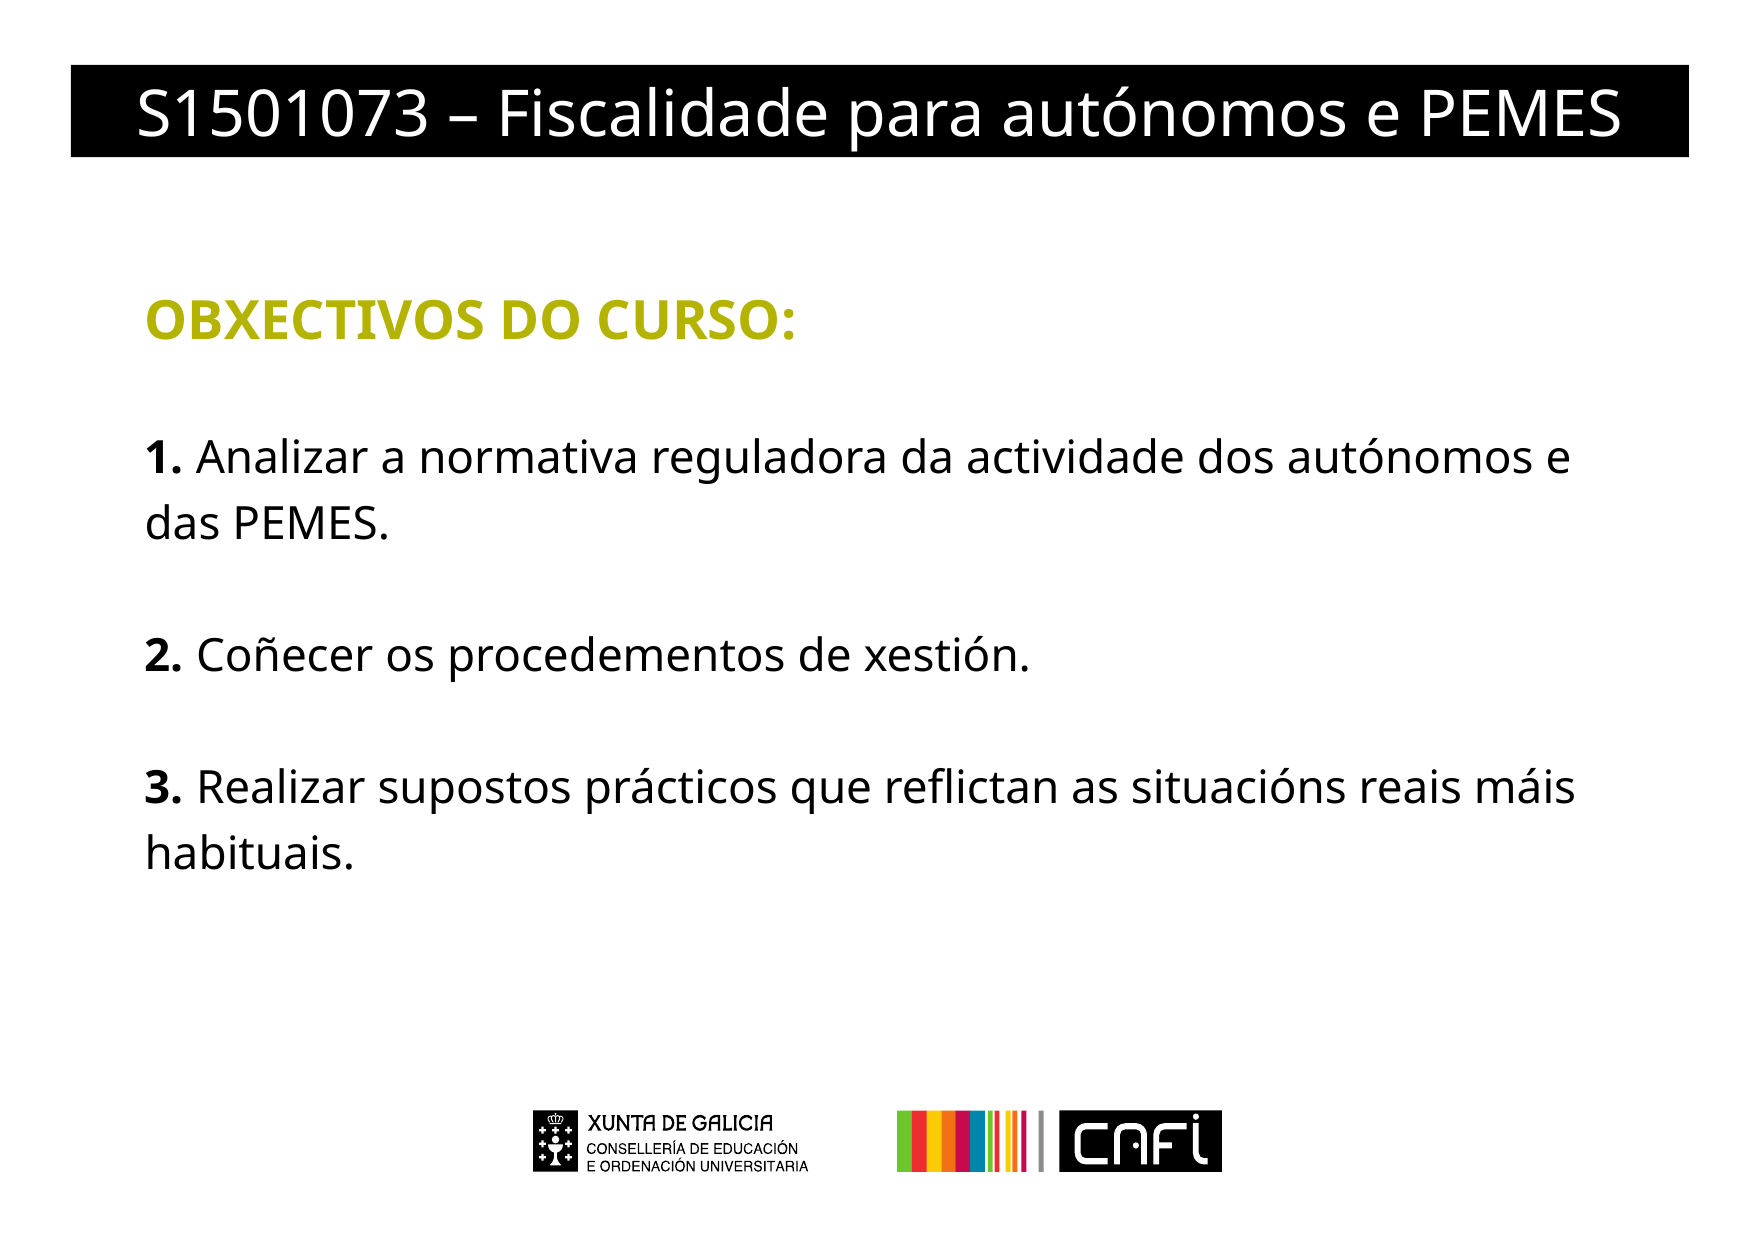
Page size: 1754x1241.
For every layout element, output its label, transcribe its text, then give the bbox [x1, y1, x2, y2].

text_box S1501073 – Fiscalidade para autónomos e PEMES [70, 64, 1689, 158]
text_box OBXECTIVOS DO CURSO: 1. Analizar a normativa reguladora da actividade dos autónomos e das PEMES. 2. Coñecer os procedementos de xestión. 3. Realizar supostos prácticos que reflictan as situacións reais máis habituais. [129, 265, 1621, 1018]
picture [532, 1109, 1222, 1172]
